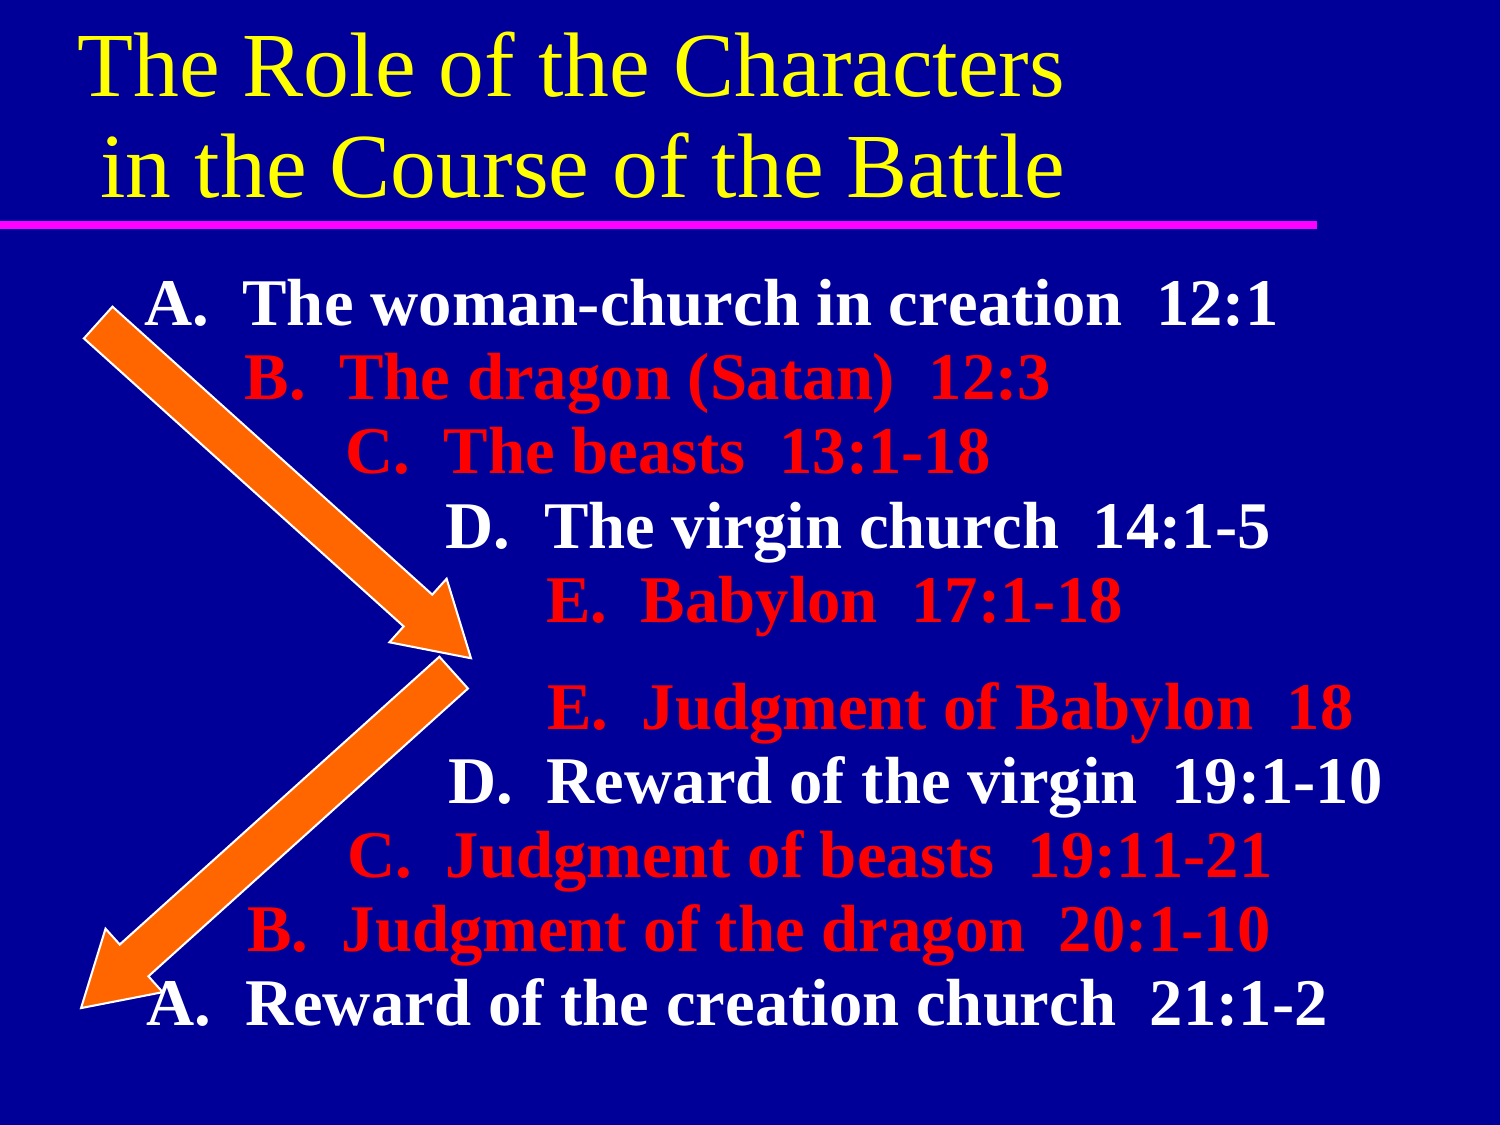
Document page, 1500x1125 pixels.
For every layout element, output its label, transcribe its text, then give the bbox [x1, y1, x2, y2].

text_box A. The woman-church in creation 12:1 B. The dragon (Satan) 12:3 C. The beasts 13:1-18 D. The virgin church 14:1-5 E. Babylon 17:1-18 [128, 380, 403, 645]
text_box [433, 656, 445, 662]
text_box [83, 306, 471, 659]
text_box [81, 928, 131, 1009]
list E. Judgment of Babylon 18 D. Reward of the virgin 19:1-10 C. Judgment of beasts 19:11-21 B. Judgment of the dragon 20:1-10 A. Reward of the creation church 21:1-2 [131, 662, 1438, 1075]
text_box A. The woman-church in creation 12:1 B. The dragon (Satan) 12:3 C. The beasts 13:1-18 D. The virgin church 14:1-5 E. Babylon 17:1-18 [128, 258, 1476, 645]
title The Role of the Characters in the Course of the Battle [62, 5, 1338, 225]
